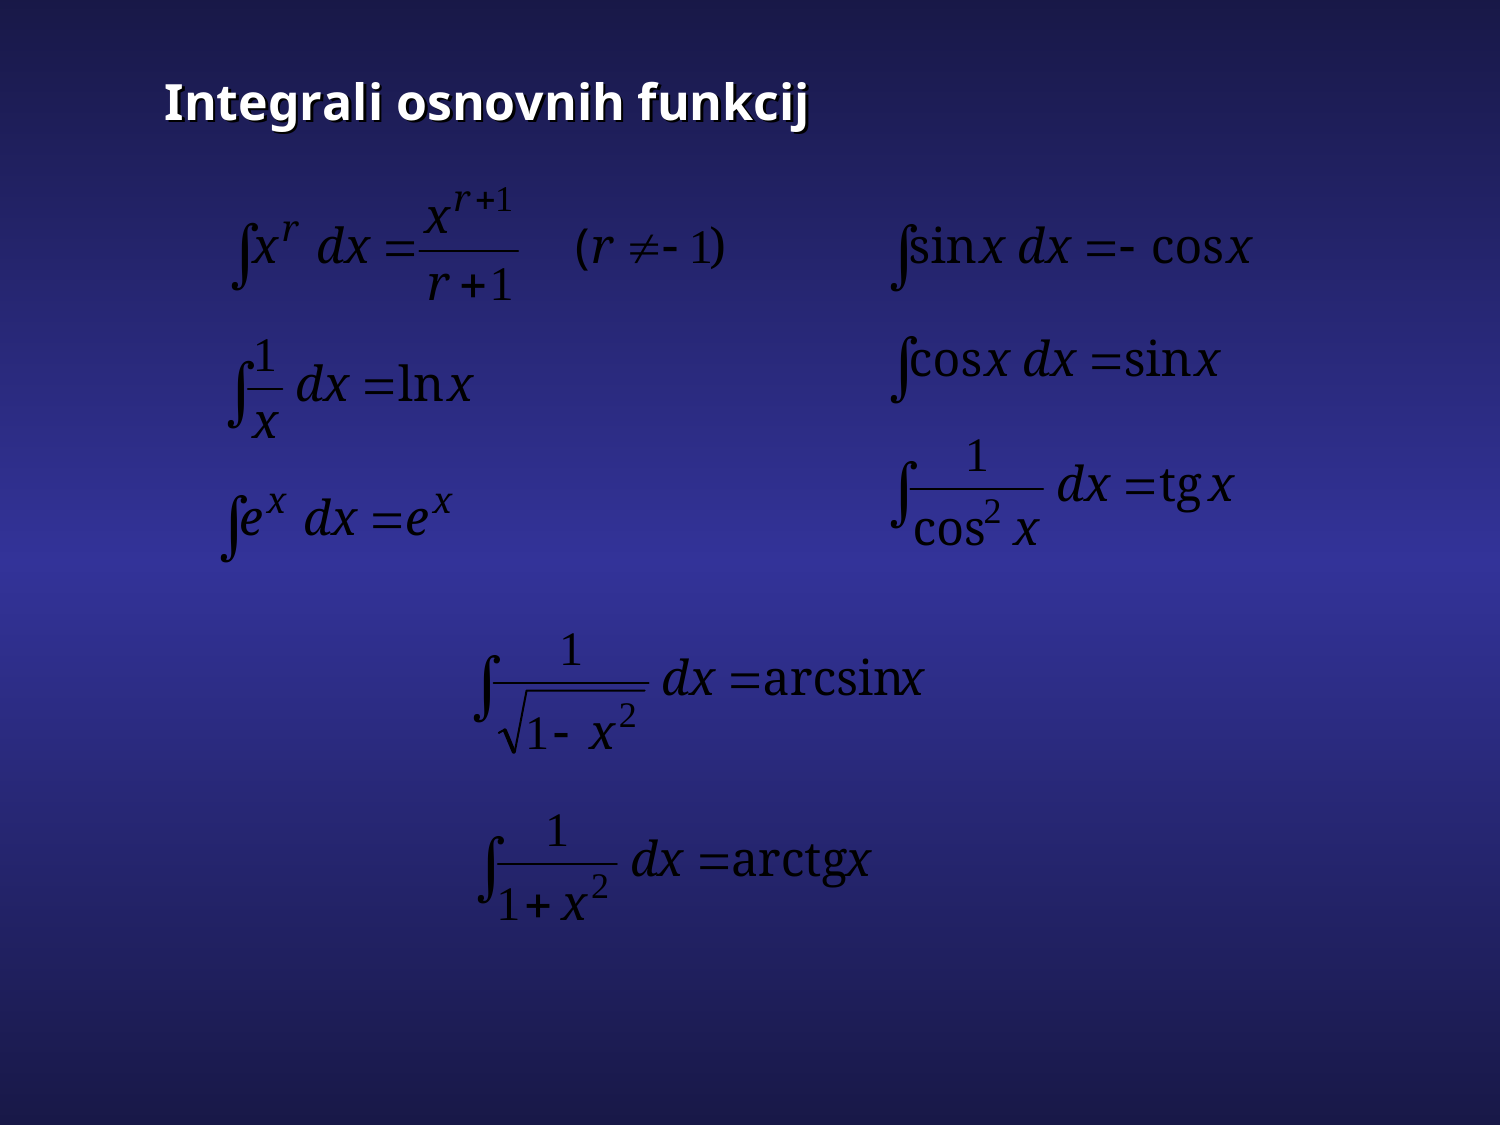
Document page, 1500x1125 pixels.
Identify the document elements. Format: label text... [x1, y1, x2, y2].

chart [875, 316, 1229, 413]
chart [875, 203, 1261, 300]
chart [458, 619, 937, 764]
chart [216, 174, 735, 312]
chart [212, 324, 482, 450]
chart [875, 425, 1245, 558]
text_box Integrali osnovnih funkcij [125, 62, 851, 138]
chart [205, 474, 463, 572]
chart [462, 800, 881, 933]
